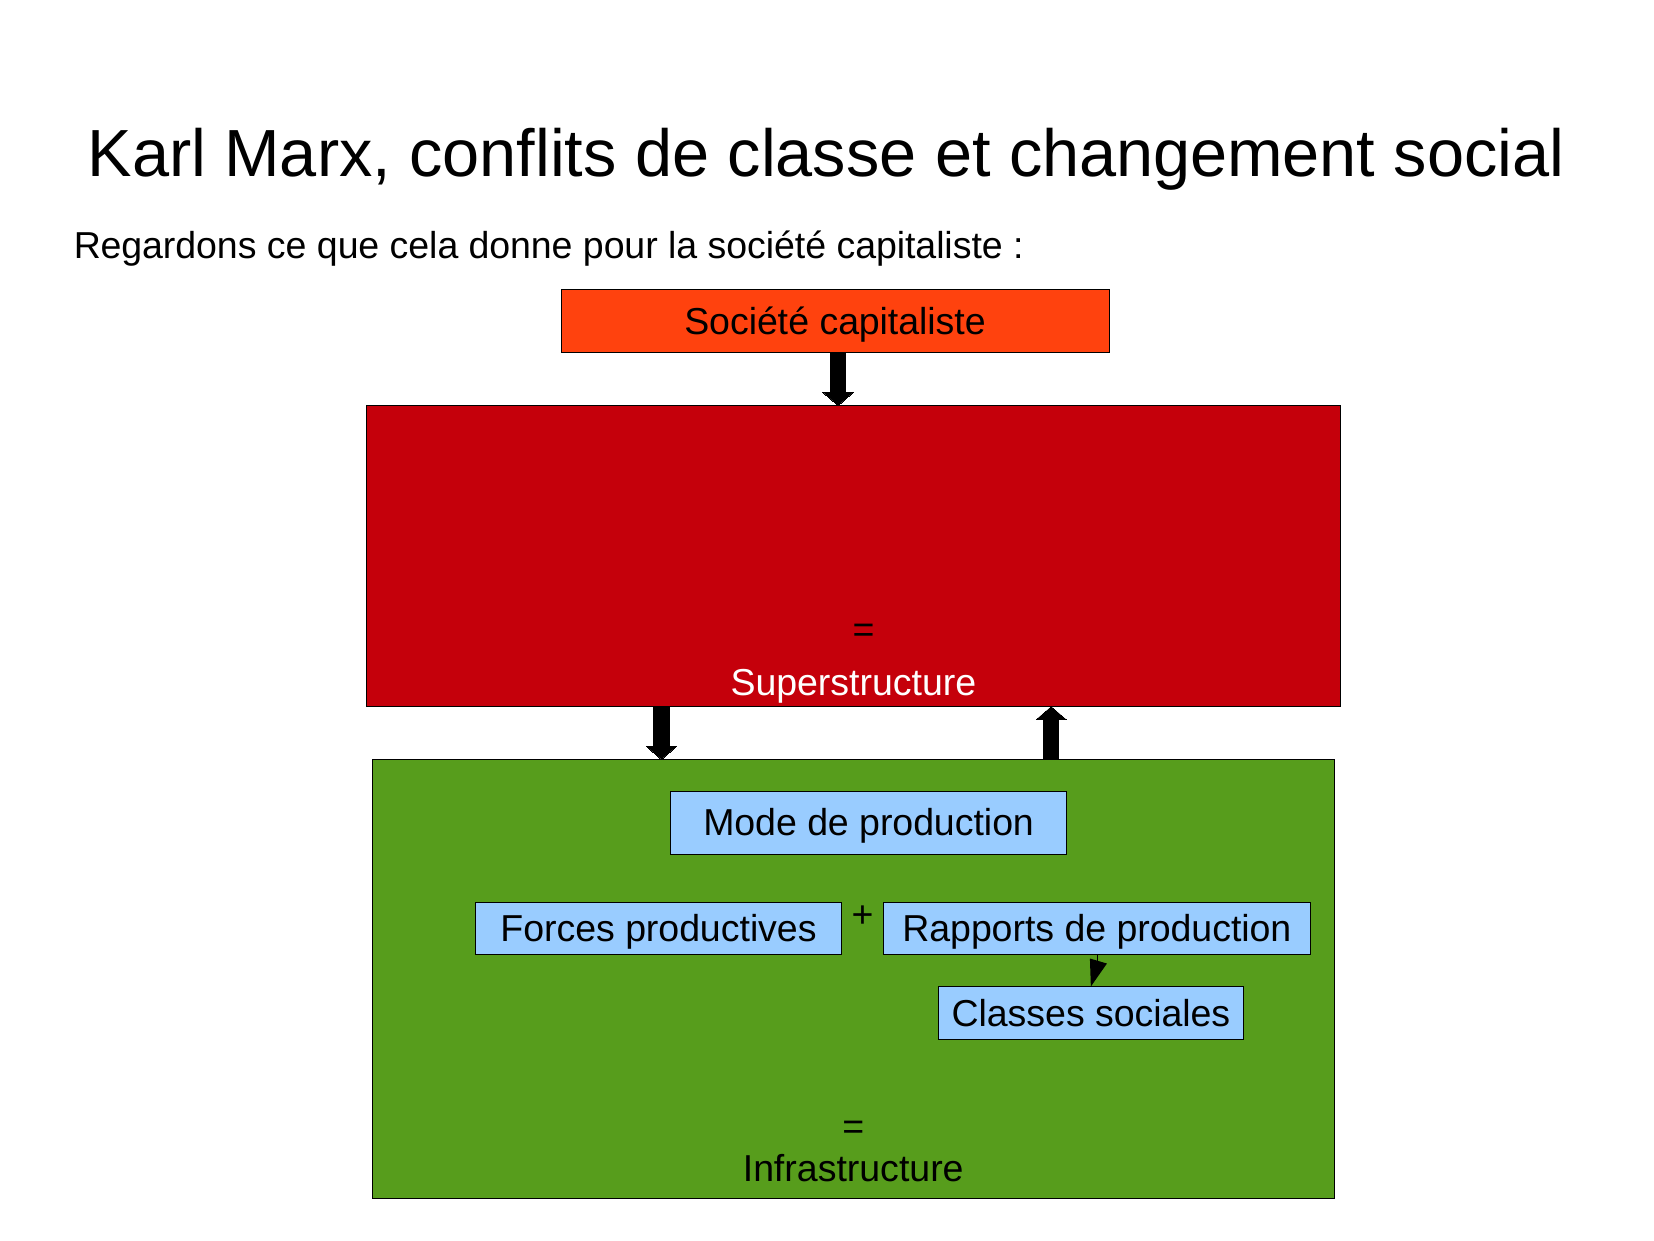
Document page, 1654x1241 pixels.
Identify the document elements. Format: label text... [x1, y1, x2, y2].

title Karl Marx, conflits de classe et changement social [82, 56, 1571, 250]
text_box [1036, 706, 1067, 760]
text_box Société capitaliste [561, 289, 1110, 353]
text_box [646, 706, 677, 760]
text_box Regardons ce que cela donne pour la société capitaliste : [59, 217, 1052, 274]
text_box + [836, 886, 891, 946]
text_box = Infrastructure [372, 759, 1335, 1199]
text_box Rapports de production [883, 902, 1311, 955]
text_box Classes sociales [938, 986, 1244, 1040]
text_box Superstructure [366, 405, 1341, 707]
text_box Forces productives [475, 902, 842, 955]
text_box = [837, 600, 892, 661]
text_box Mode de production [670, 791, 1067, 855]
text_box [822, 352, 854, 406]
